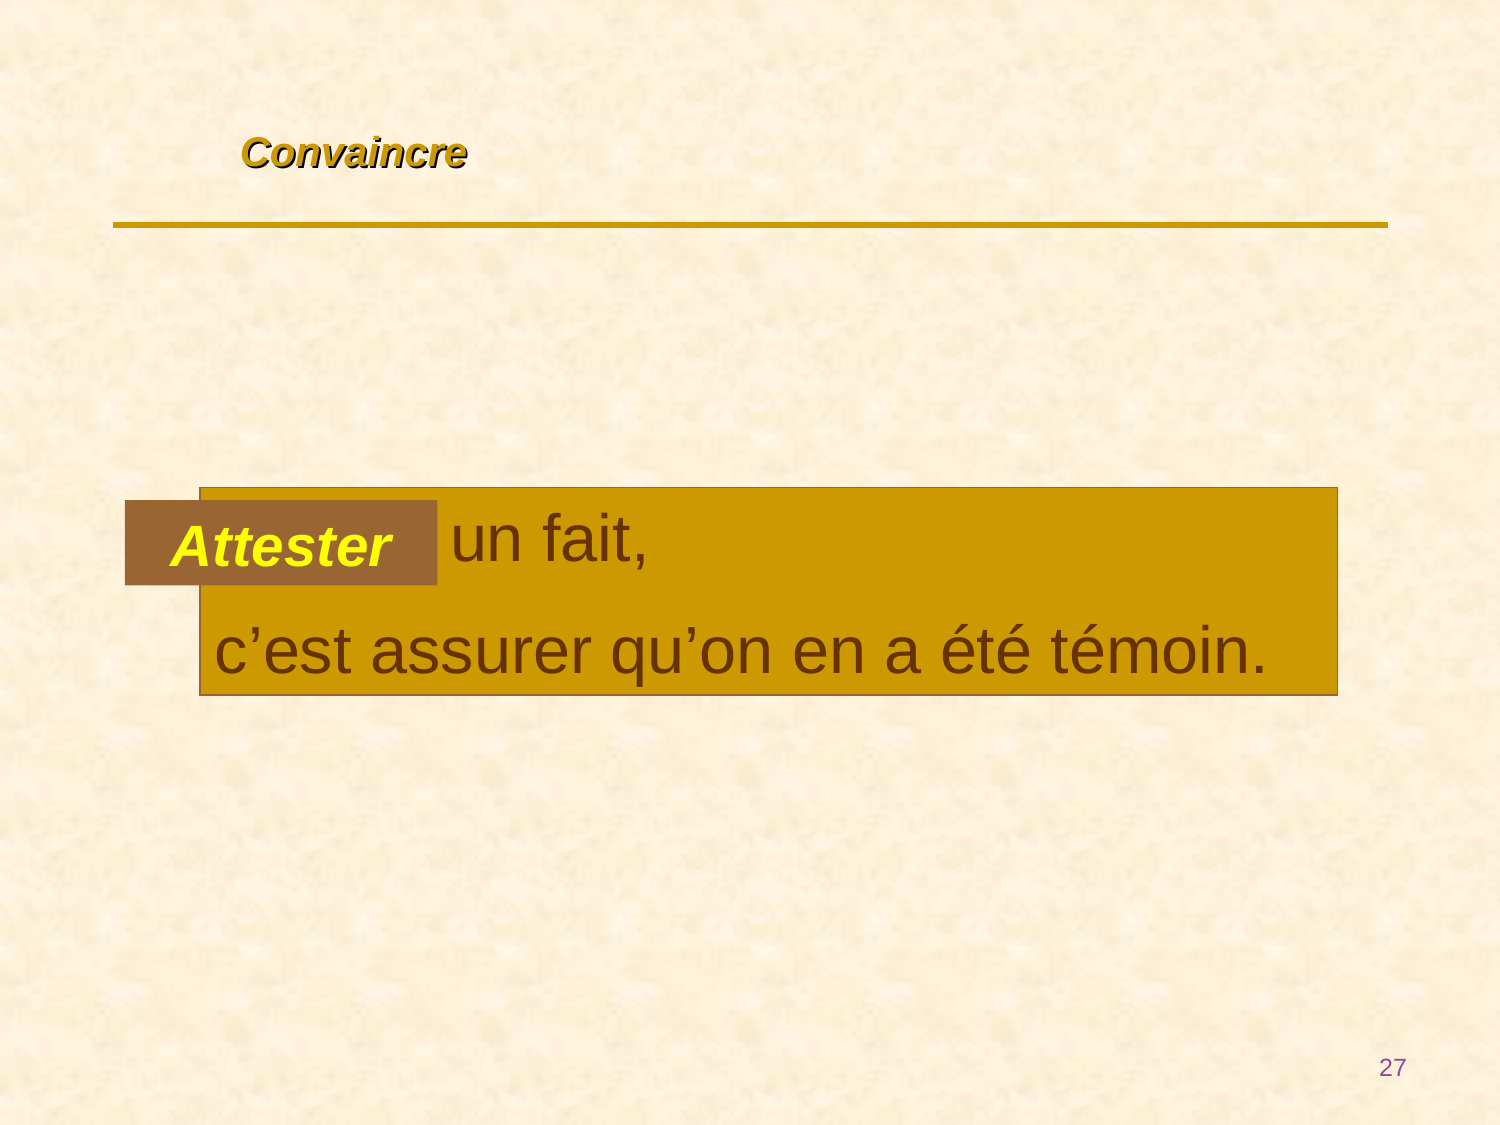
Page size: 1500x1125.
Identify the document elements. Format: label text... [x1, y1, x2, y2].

picture [0, 0, 1500, 1125]
text_box … un fait, c’est assurer qu’on en a été témoin. [199, 487, 1338, 695]
text_box Convaincre [225, 116, 483, 183]
text_box Attester [124, 500, 438, 586]
